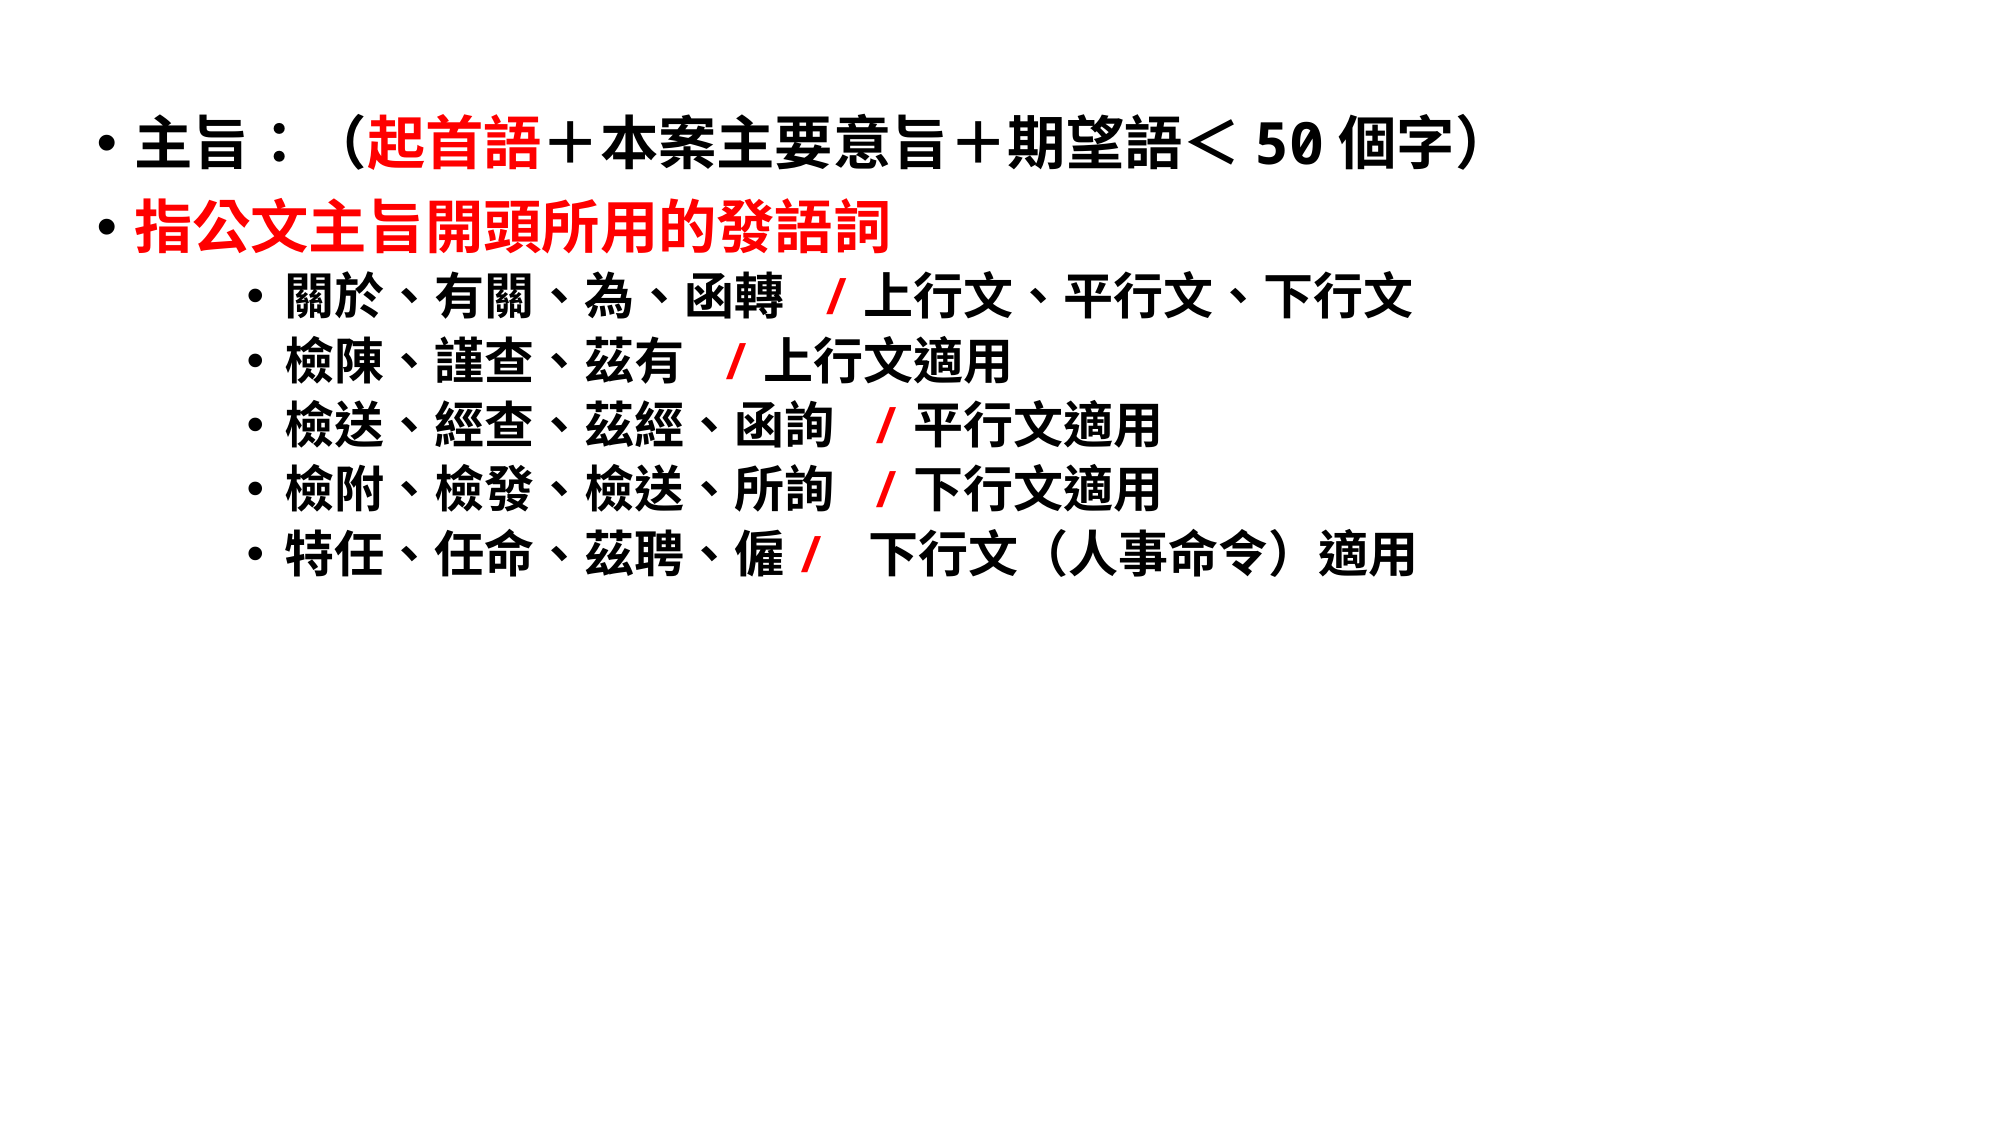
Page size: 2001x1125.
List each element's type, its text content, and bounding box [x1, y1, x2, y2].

list 主旨：（起首語＋本案主要意旨＋期望語＜50個字） 指公文主旨開頭所用的發語詞 關於、有關、為、函轉 /上行文、平行文、下行文 檢陳、謹查、茲有 /上行文適用 檢送、經查、茲經、函詢 /平行文適用 檢附、檢發、檢送、所詢 /下行文適用 特任、任命、茲聘、僱/ 下行文（人事命令）適用 [81, 107, 1903, 1018]
